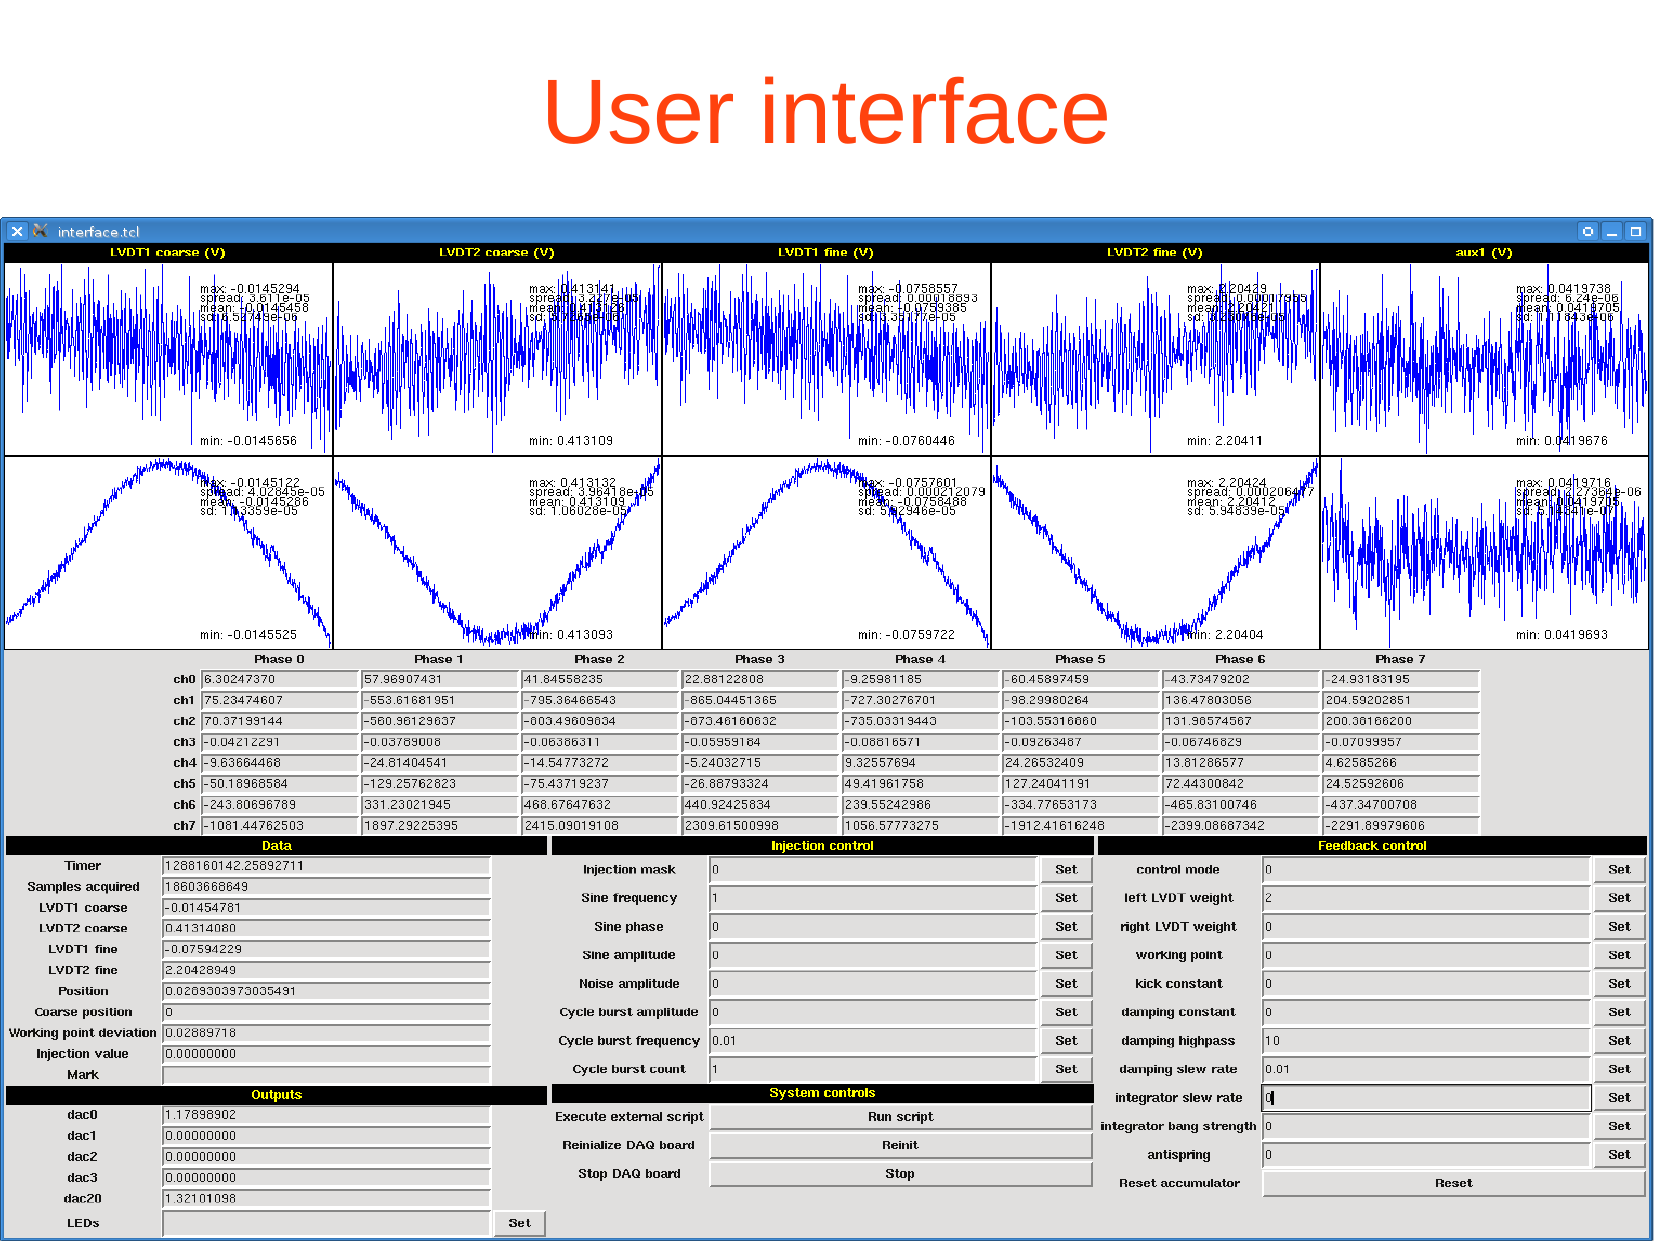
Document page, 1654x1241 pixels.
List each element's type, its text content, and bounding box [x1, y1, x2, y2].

picture [0, 217, 1654, 1241]
title User interface [82, 15, 1571, 208]
